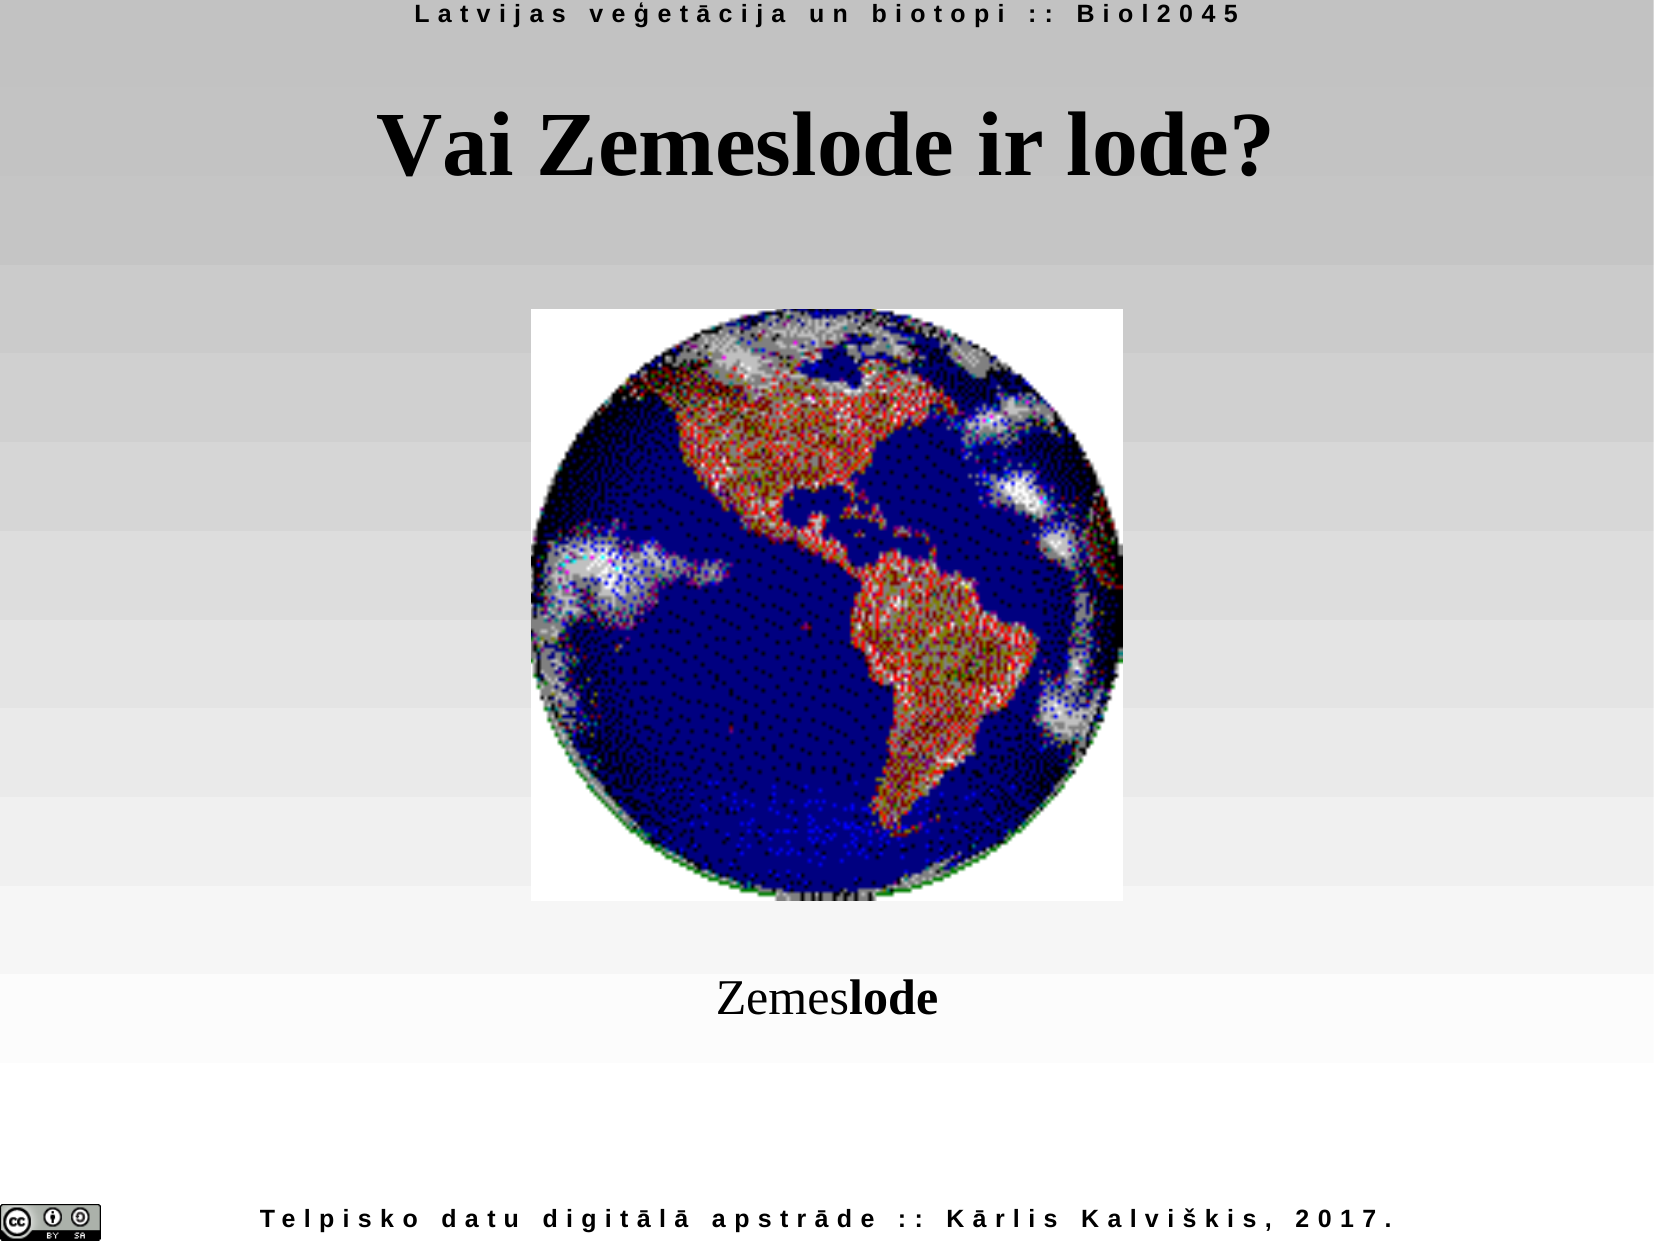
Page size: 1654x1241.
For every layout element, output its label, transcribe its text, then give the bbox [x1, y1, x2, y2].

picture [0, 287, 1654, 1241]
text_box Zemeslode [715, 970, 939, 1084]
title Vai Zemeslode ir lode? [0, 1, 1654, 287]
